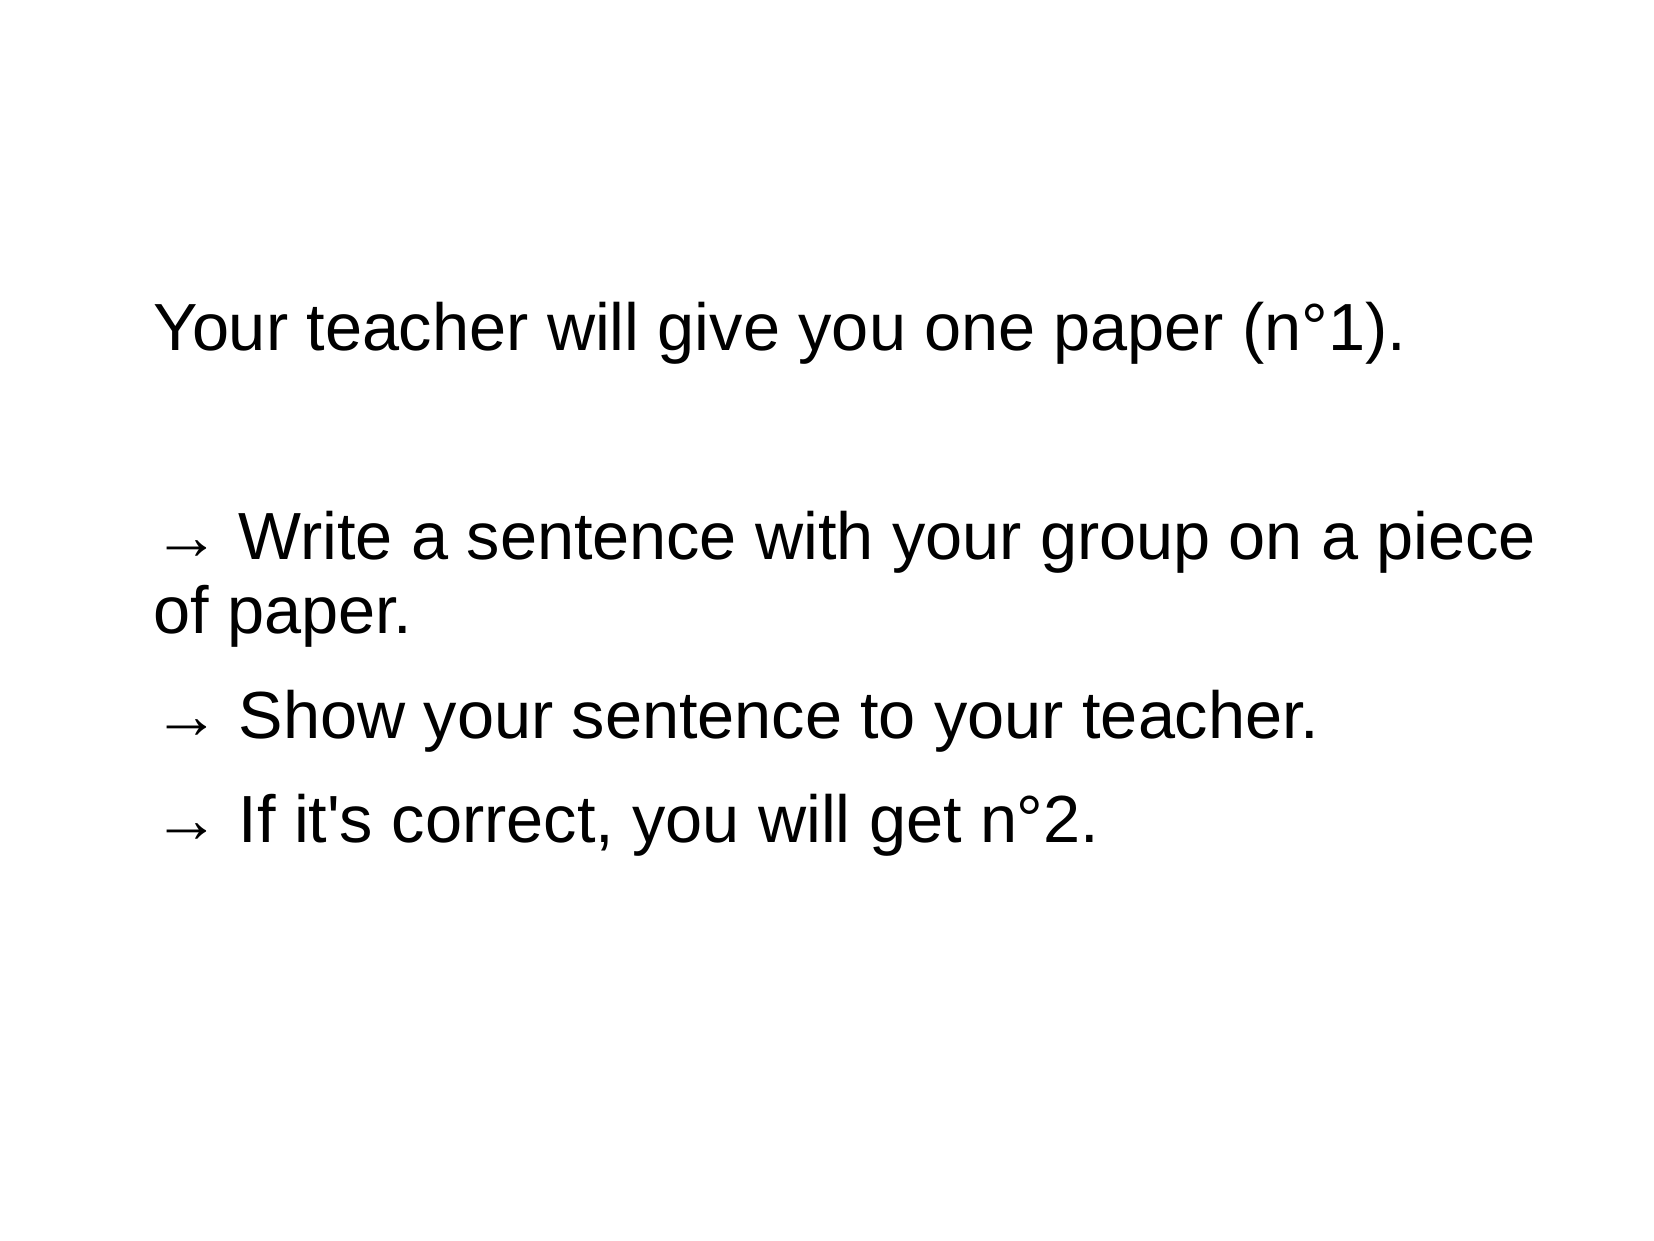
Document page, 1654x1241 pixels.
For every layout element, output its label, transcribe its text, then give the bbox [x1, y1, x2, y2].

list Your teacher will give you one paper (n°1). → Write a sentence with your group on a piece of paper. → Show your sentence to your teacher. → If it's correct, you will get n°2. [82, 290, 1571, 1109]
